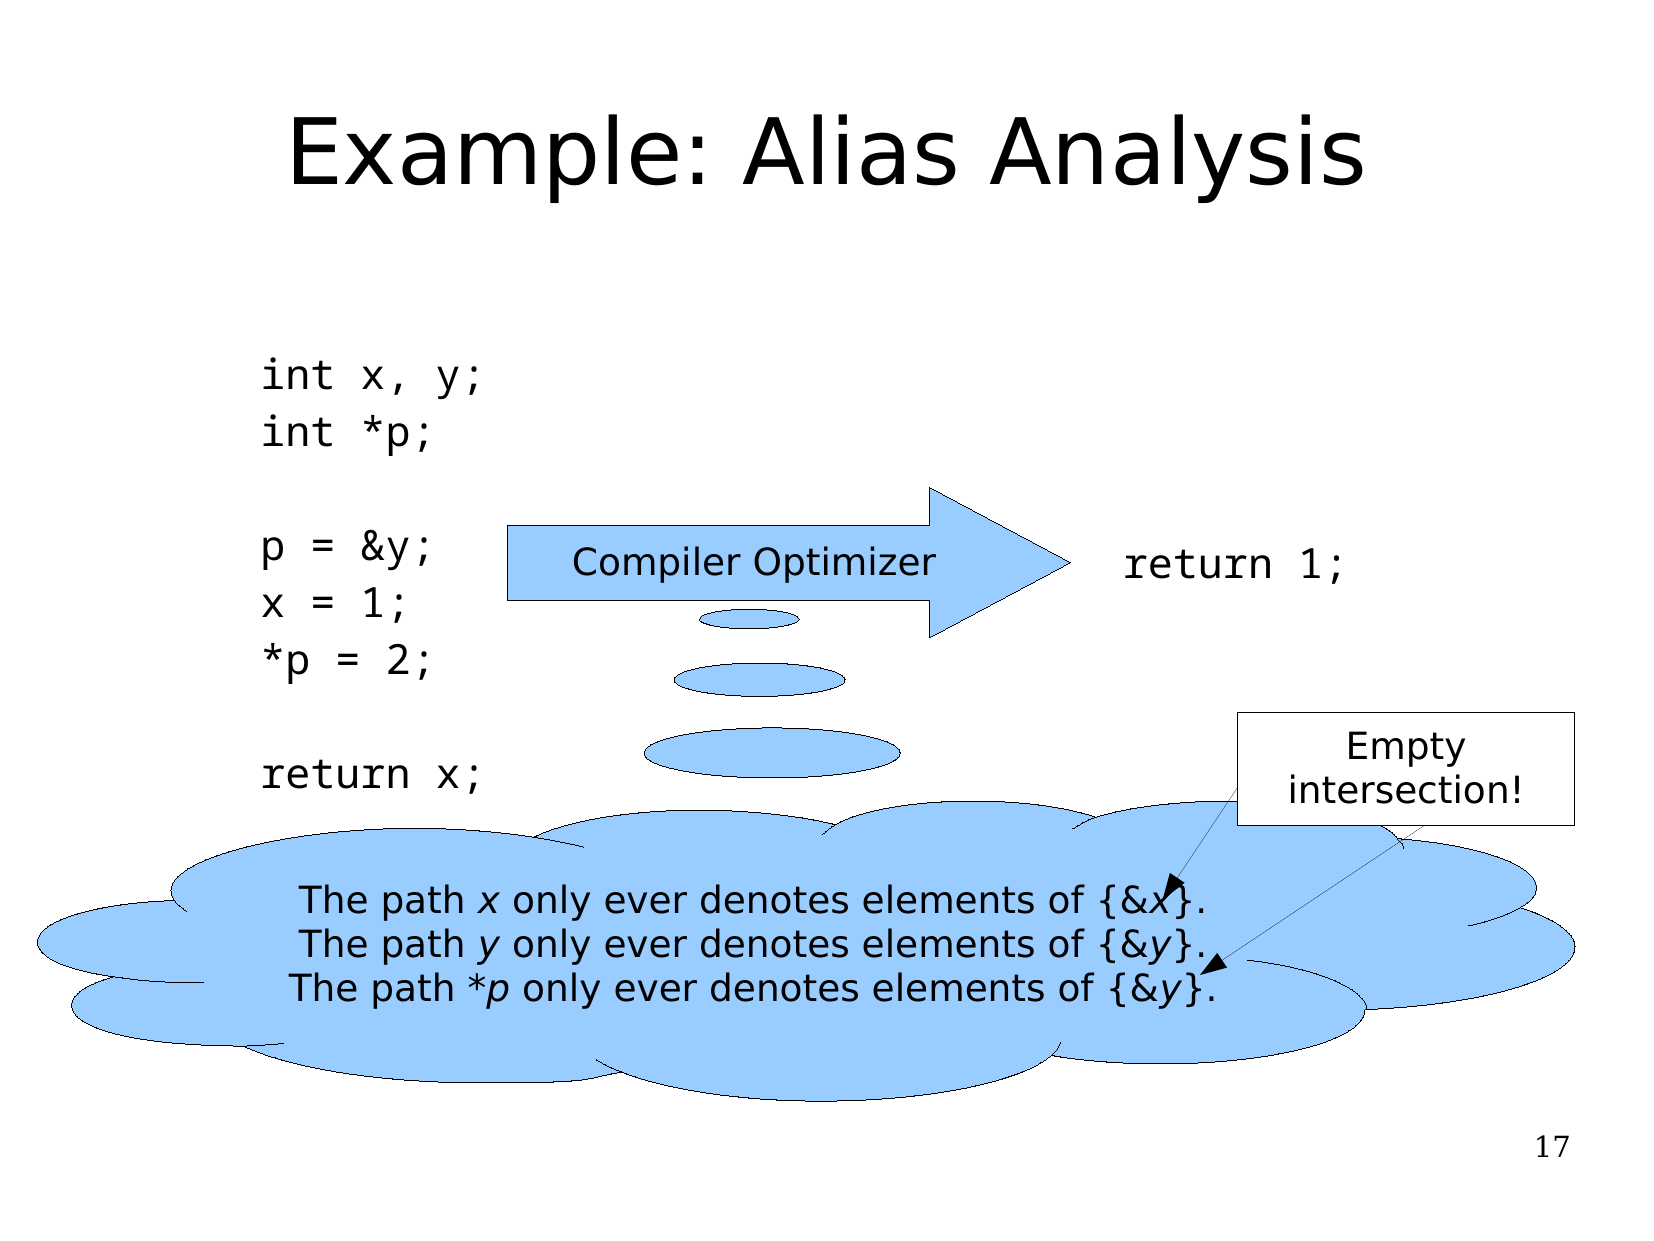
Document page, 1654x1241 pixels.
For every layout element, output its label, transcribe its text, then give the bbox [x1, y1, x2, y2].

text_box Empty intersection! [1237, 712, 1575, 826]
text_box return 1; [1108, 526, 1409, 590]
text_box The path x only ever denotes elements of {&x}. The path y only ever denotes elements of {&y}. The path *p only ever denotes elements of {&y}. [37, 801, 1576, 1102]
text_box The path x only ever denotes elements of {&x}. The path y only ever denotes elements of {&y}. The path *p only ever denotes elements of {&y}. [644, 727, 901, 778]
text_box int x, y; int *p; p = &y; x = 1; *p = 2; return x; [245, 337, 546, 741]
title Example: Alias Analysis [82, 49, 1571, 257]
text_box The path x only ever denotes elements of {&x}. The path y only ever denotes elements of {&y}. The path *p only ever denotes elements of {&y}. [674, 663, 846, 697]
text_box Compiler Optimizer [507, 487, 1071, 638]
